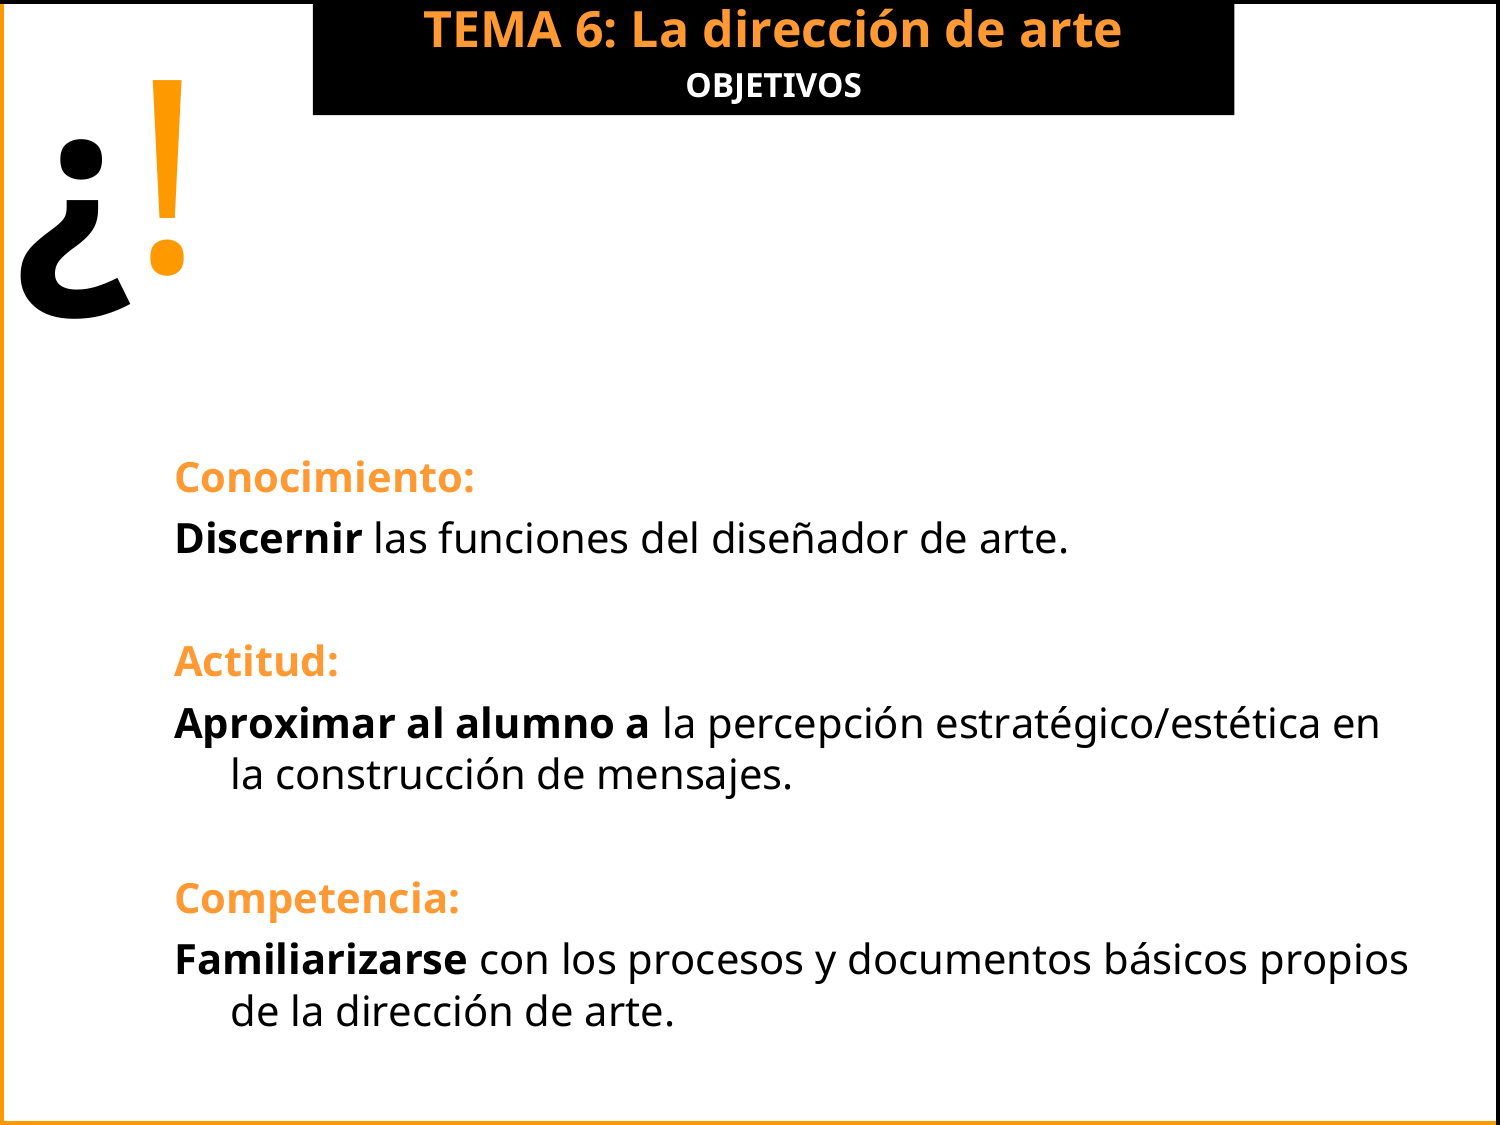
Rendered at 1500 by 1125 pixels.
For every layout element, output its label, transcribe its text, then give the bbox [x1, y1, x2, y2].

text_box TEMA 6: La dirección de arte OBJETIVOS [312, 0, 1235, 116]
list Conocimiento: Discernir las funciones del diseñador de arte. Actitud: Aproximar al alumno a la percepción estratégico/estética en la construcción de mensajes. Competencia: Familiarizarse con los procesos y documentos básicos propios de la dirección de arte. [159, 314, 1427, 1109]
